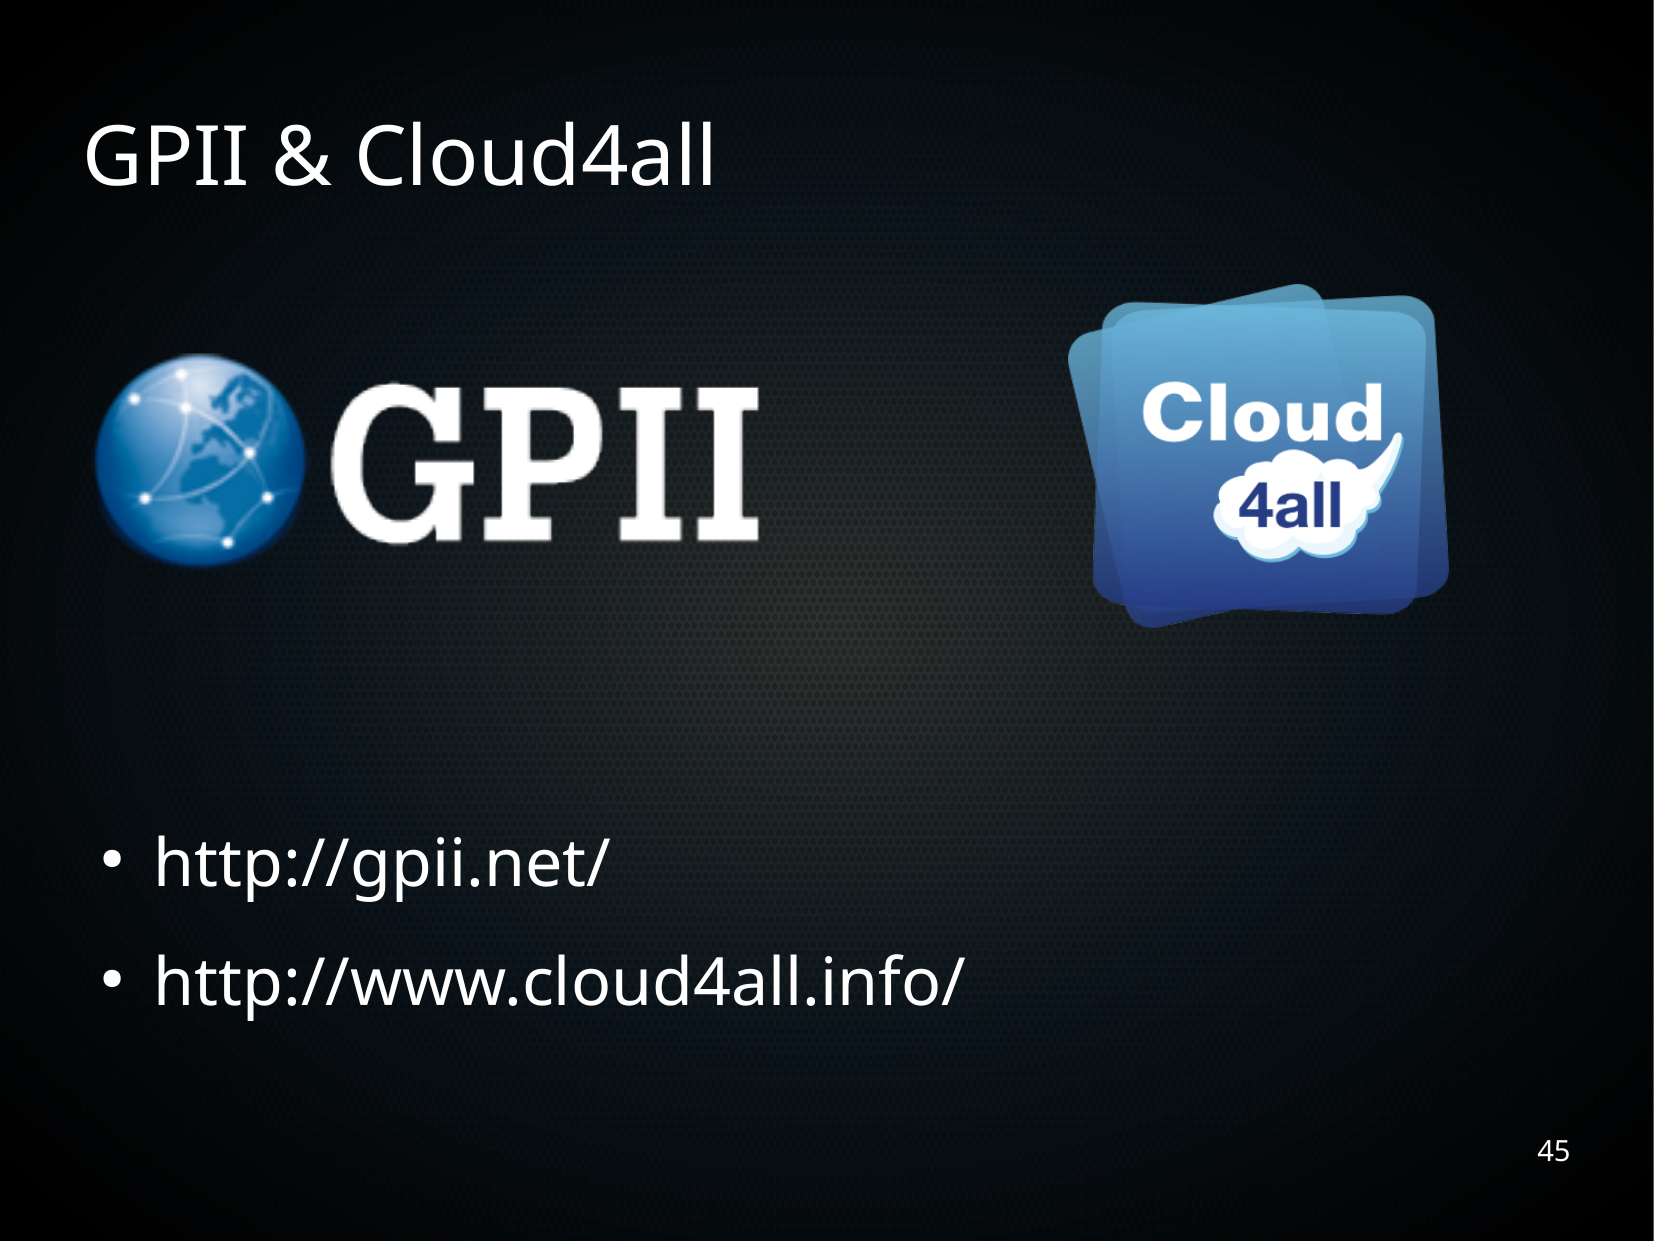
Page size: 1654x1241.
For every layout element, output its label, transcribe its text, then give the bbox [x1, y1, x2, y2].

title GPII & Cloud4all [82, 49, 1571, 257]
list http://gpii.net/ http://www.cloud4all.info/ [82, 814, 1538, 1068]
picture [0, 0, 1654, 1241]
